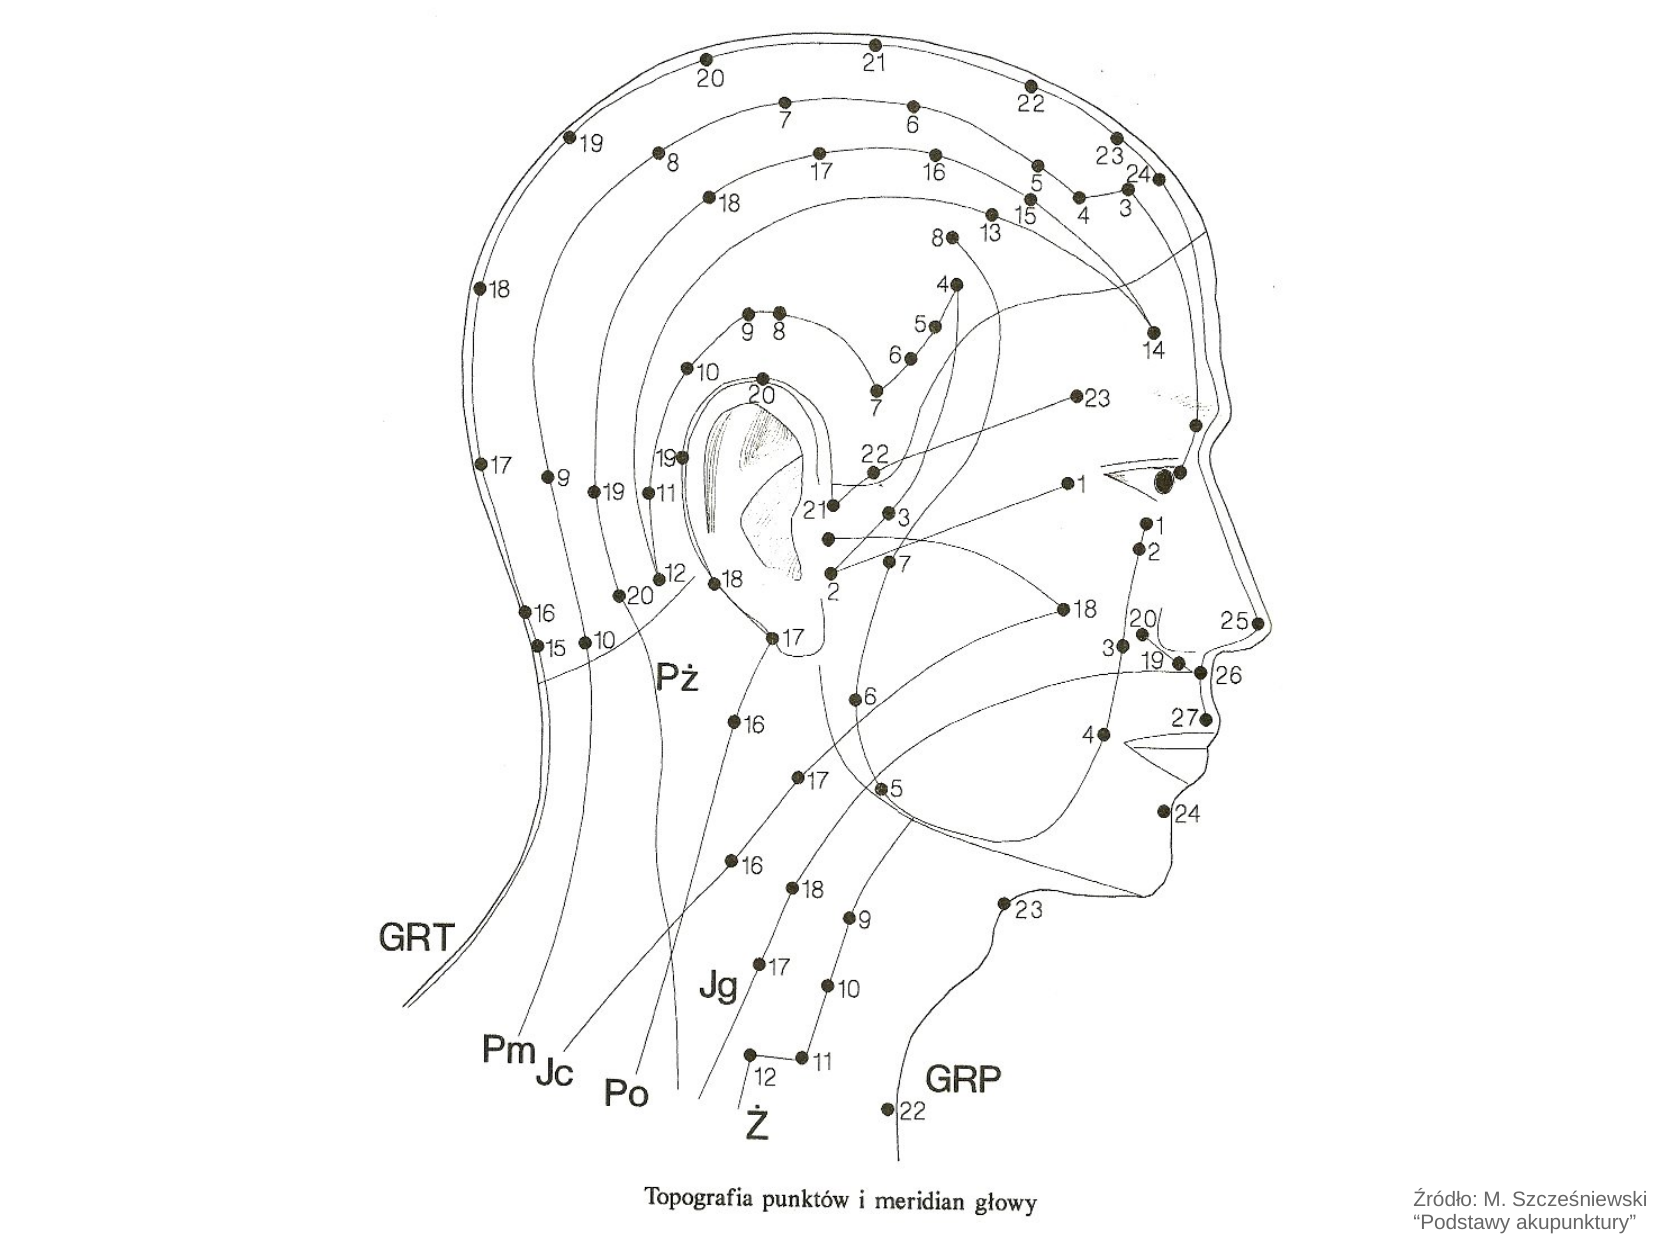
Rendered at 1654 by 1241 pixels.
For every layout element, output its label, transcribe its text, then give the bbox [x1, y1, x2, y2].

text_box Źródło: M. Szcześniewski “Podstawy akupunktury” [1407, 1181, 1654, 1241]
picture [365, 0, 1289, 1241]
